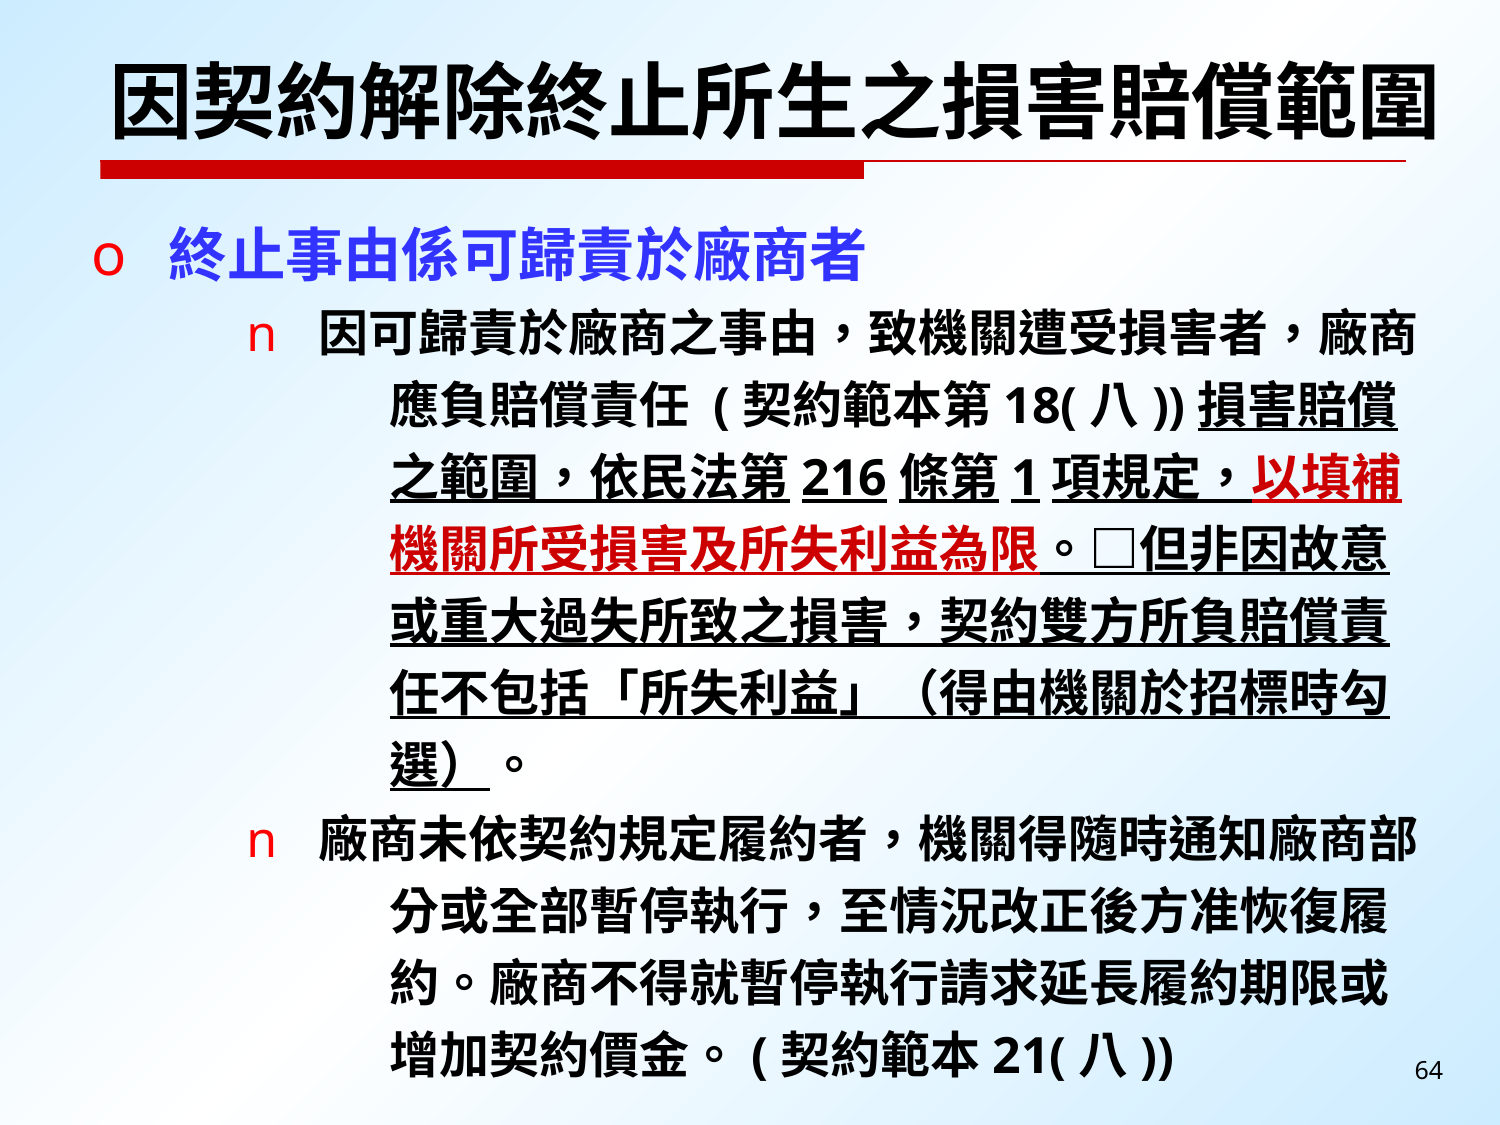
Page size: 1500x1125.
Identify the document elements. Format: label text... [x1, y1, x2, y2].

list 終止事由係可歸責於廠商者 因可歸責於廠商之事由，致機關遭受損害者，廠商應負賠償責任 (契約範本第18(八))損害賠償之範圍，依民法第216條第1項規定，以填補機關所受損害及所失利益為限。□但非因故意或重大過失所致之損害，契約雙方所負賠償責任不包括「所失利益」（得由機關於招標時勾選）。 廠商未依契約規定履約者，機關得隨時通知廠商部分或全部暫停執行，至情況改正後方准恢復履約。廠商不得就暫停執行請求延長履約期限或增加契約價金。(契約範本21(八)) [76, 196, 1436, 1094]
title 因契約解除終止所生之損害賠償範圍 [94, 30, 1500, 158]
